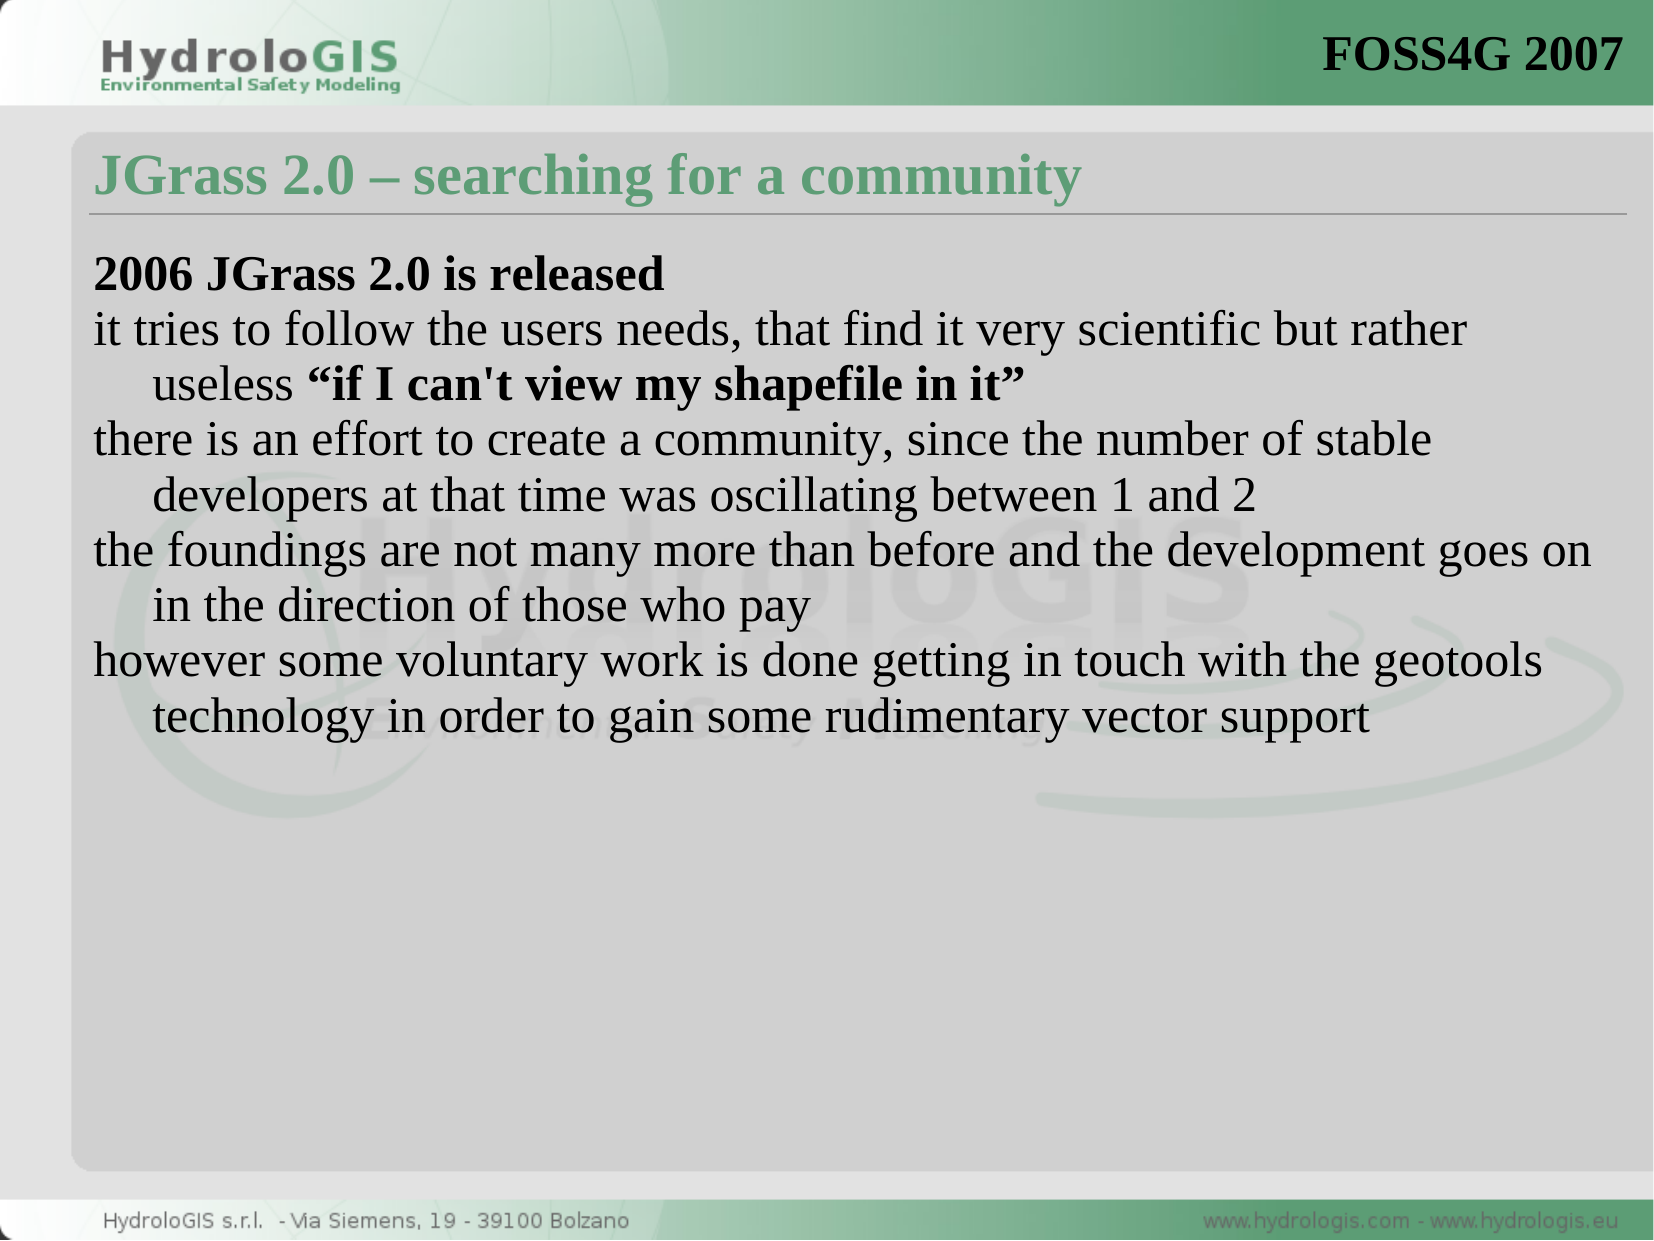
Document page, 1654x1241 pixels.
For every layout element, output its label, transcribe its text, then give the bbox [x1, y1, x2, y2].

text_box 2006 JGrass 2.0 is released it tries to follow the users needs, that find it very scientific but rather useless “if I can't view my shapefile in it” there is an effort to create a community, since the number of stable developers at that time was oscillating between 1 and 2 the foundings are not many more than before and the development goes on in the direction of those who pay however some voluntary work is done getting in touch with the geotools technology in order to gain some rudimentary vector support [93, 245, 1617, 760]
title JGrass 2.0 – searching for a community [93, 134, 1600, 215]
picture [0, 0, 1654, 1240]
